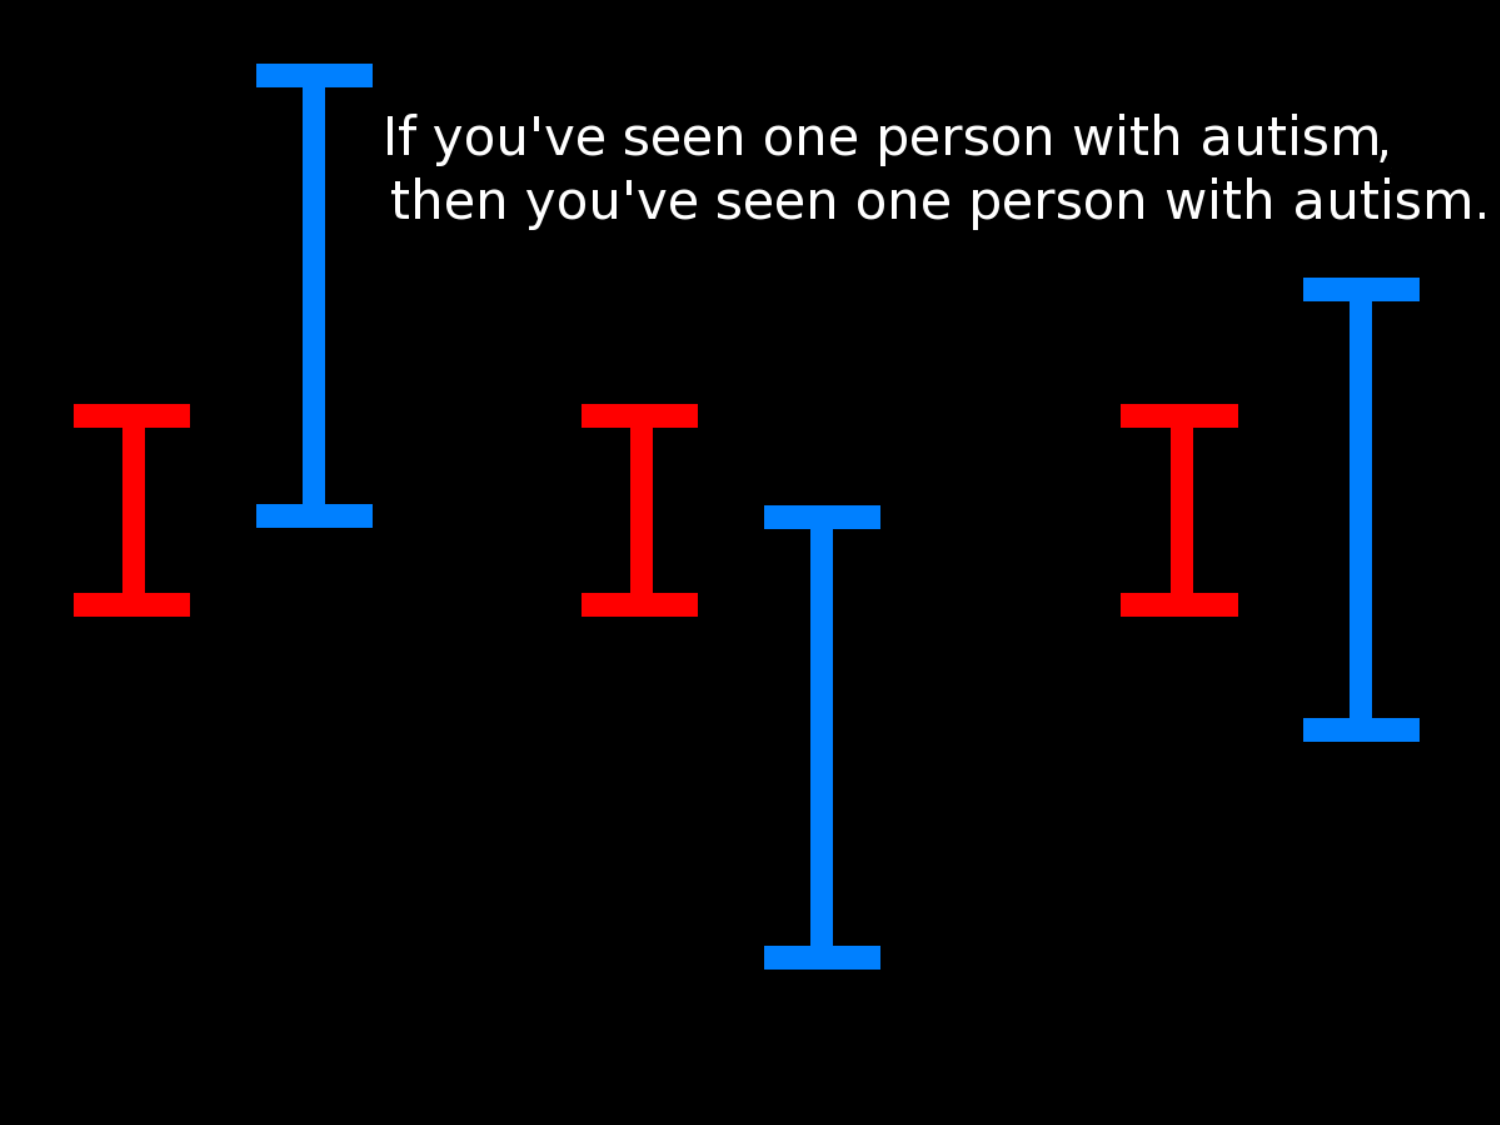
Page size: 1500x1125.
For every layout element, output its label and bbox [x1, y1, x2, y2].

picture [0, 40, 1500, 1041]
